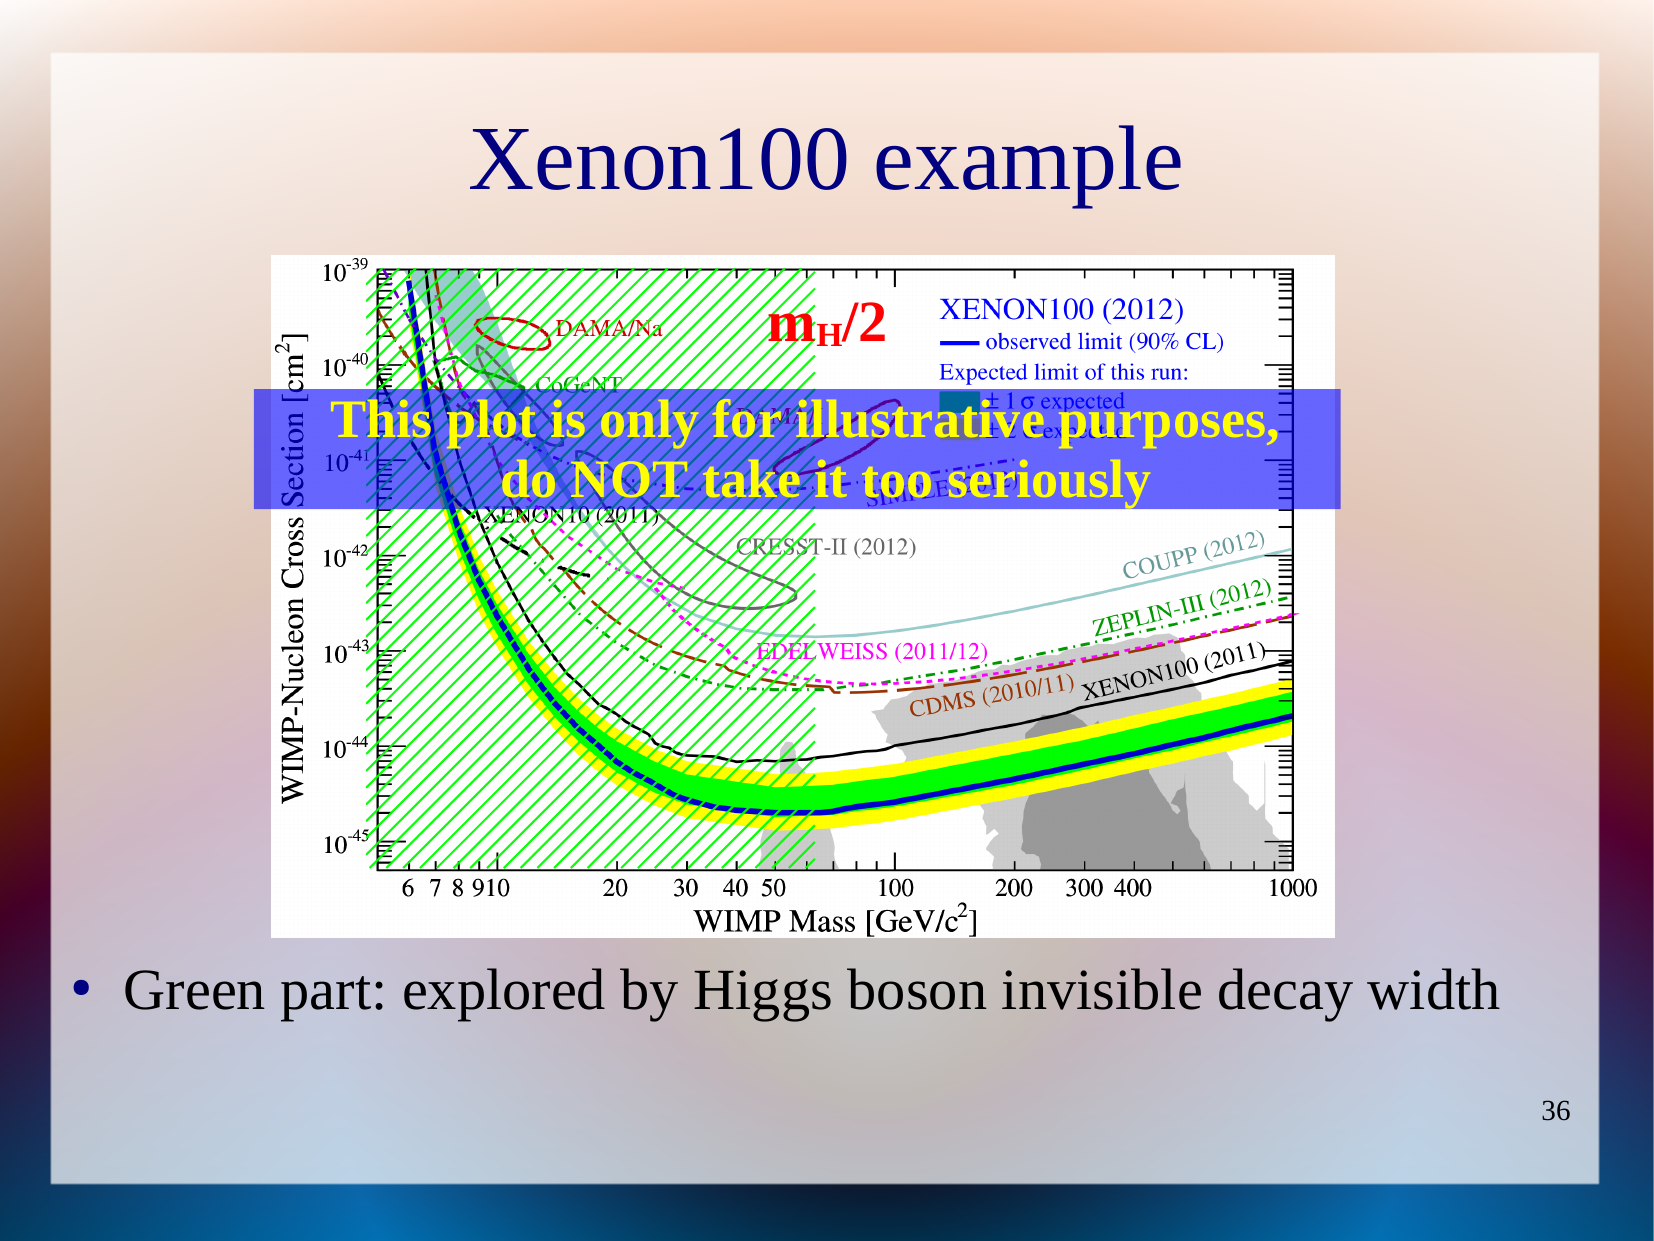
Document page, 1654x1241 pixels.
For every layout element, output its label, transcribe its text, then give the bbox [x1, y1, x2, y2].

picture [0, 0, 1654, 1241]
list Green part: explored by Higgs boson invisible decay width [53, 957, 1625, 1223]
text_box [366, 510, 815, 869]
text_box [366, 268, 815, 389]
list mH/2 [696, 289, 957, 389]
text_box This plot is only for illustrative purposes, do NOT take it too seriously [253, 389, 1341, 510]
title Xenon100 example [82, 55, 1571, 263]
list mH/2 [696, 510, 957, 618]
